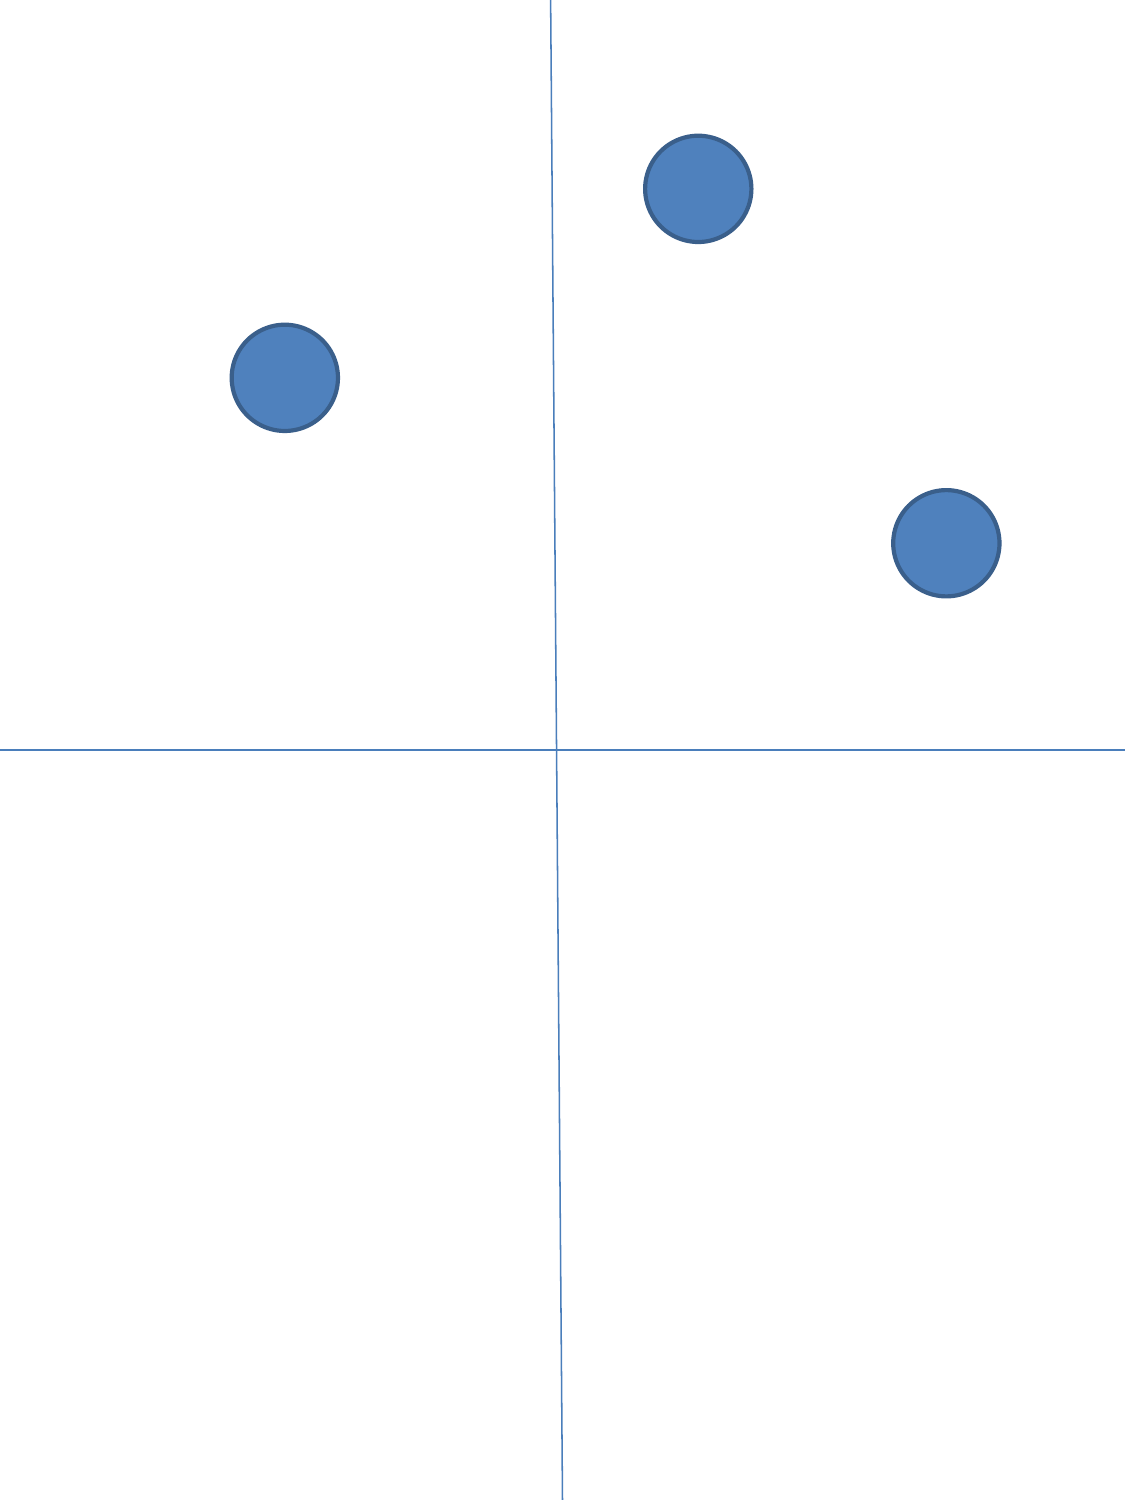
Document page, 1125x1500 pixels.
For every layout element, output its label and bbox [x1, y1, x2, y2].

text_box [893, 490, 1000, 597]
text_box [645, 135, 752, 243]
text_box [231, 324, 338, 431]
